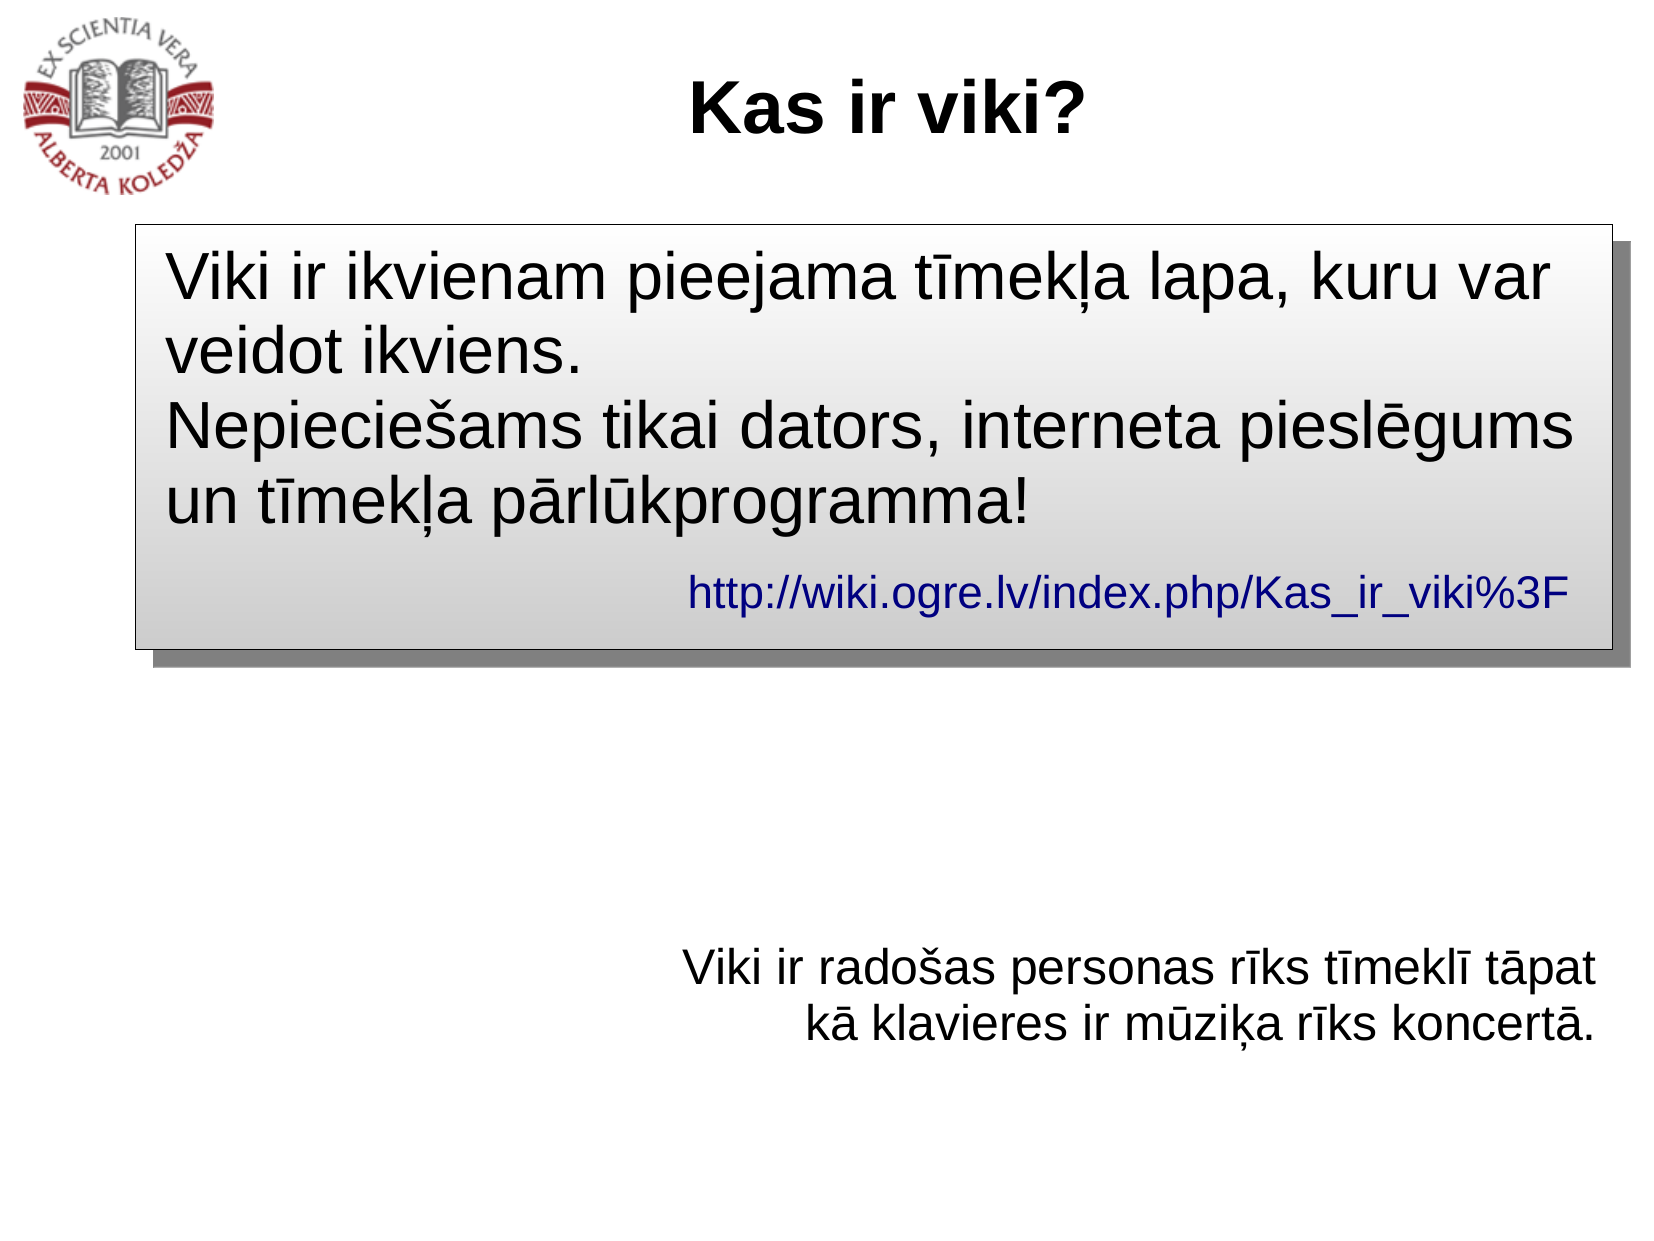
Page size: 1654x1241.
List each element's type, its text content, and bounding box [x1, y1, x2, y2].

text_box Viki ir radošas personas rīks tīmeklī tāpat kā klavieres ir mūziķa rīks koncertā. [112, 933, 1613, 1060]
text_box [135, 224, 1613, 650]
list Viki ir ikvienam pieejama tīmekļa lapa, kuru var veidot ikviens. Nepieciešams tikai dators, interneta pieslēgums un tīmekļa pārlūkprogramma! http://wiki.ogre.lv/index.php/Kas_ir_viki%3F [94, 238, 1583, 1058]
title Kas ir viki? [206, 49, 1571, 166]
picture [23, 17, 214, 195]
